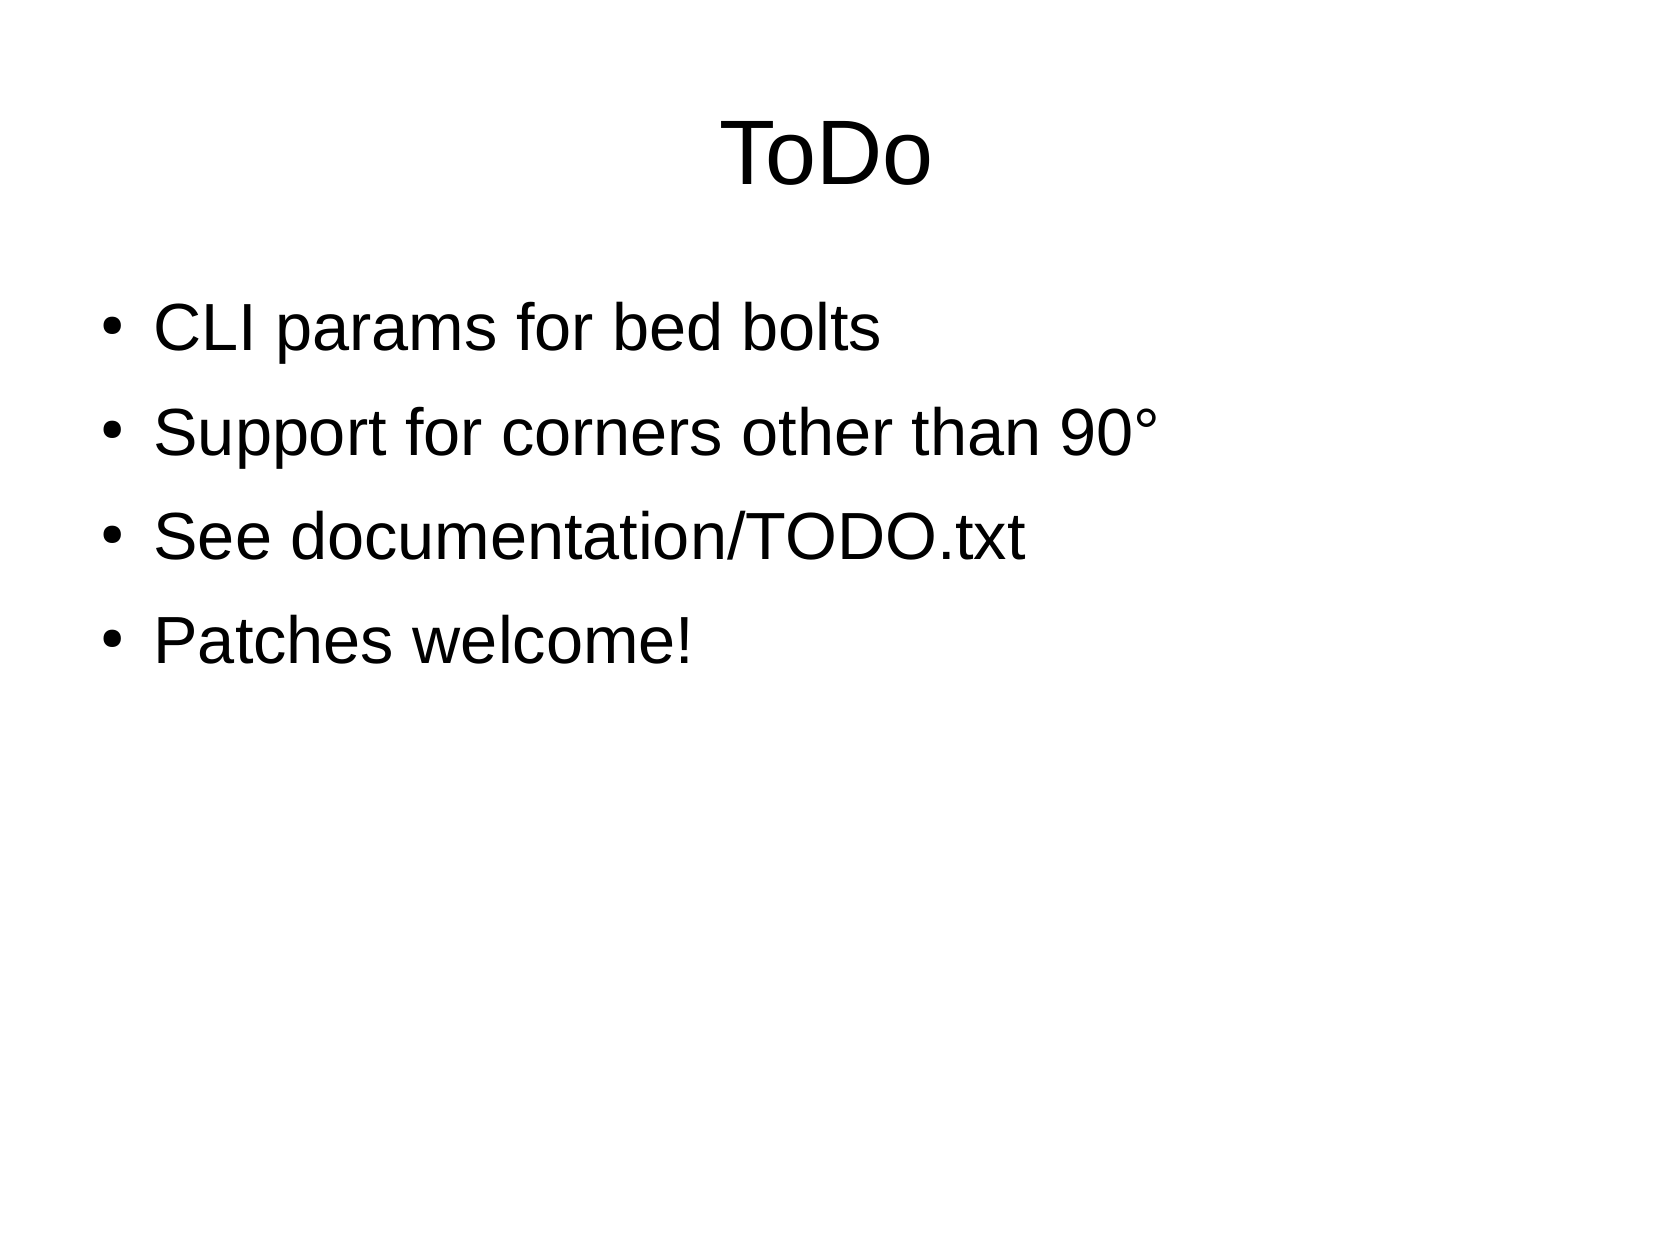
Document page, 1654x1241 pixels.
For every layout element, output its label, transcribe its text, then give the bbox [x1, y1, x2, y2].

list CLI params for bed bolts Support for corners other than 90° See documentation/TODO.txt Patches welcome! [82, 290, 1571, 1010]
title ToDo [82, 49, 1571, 257]
